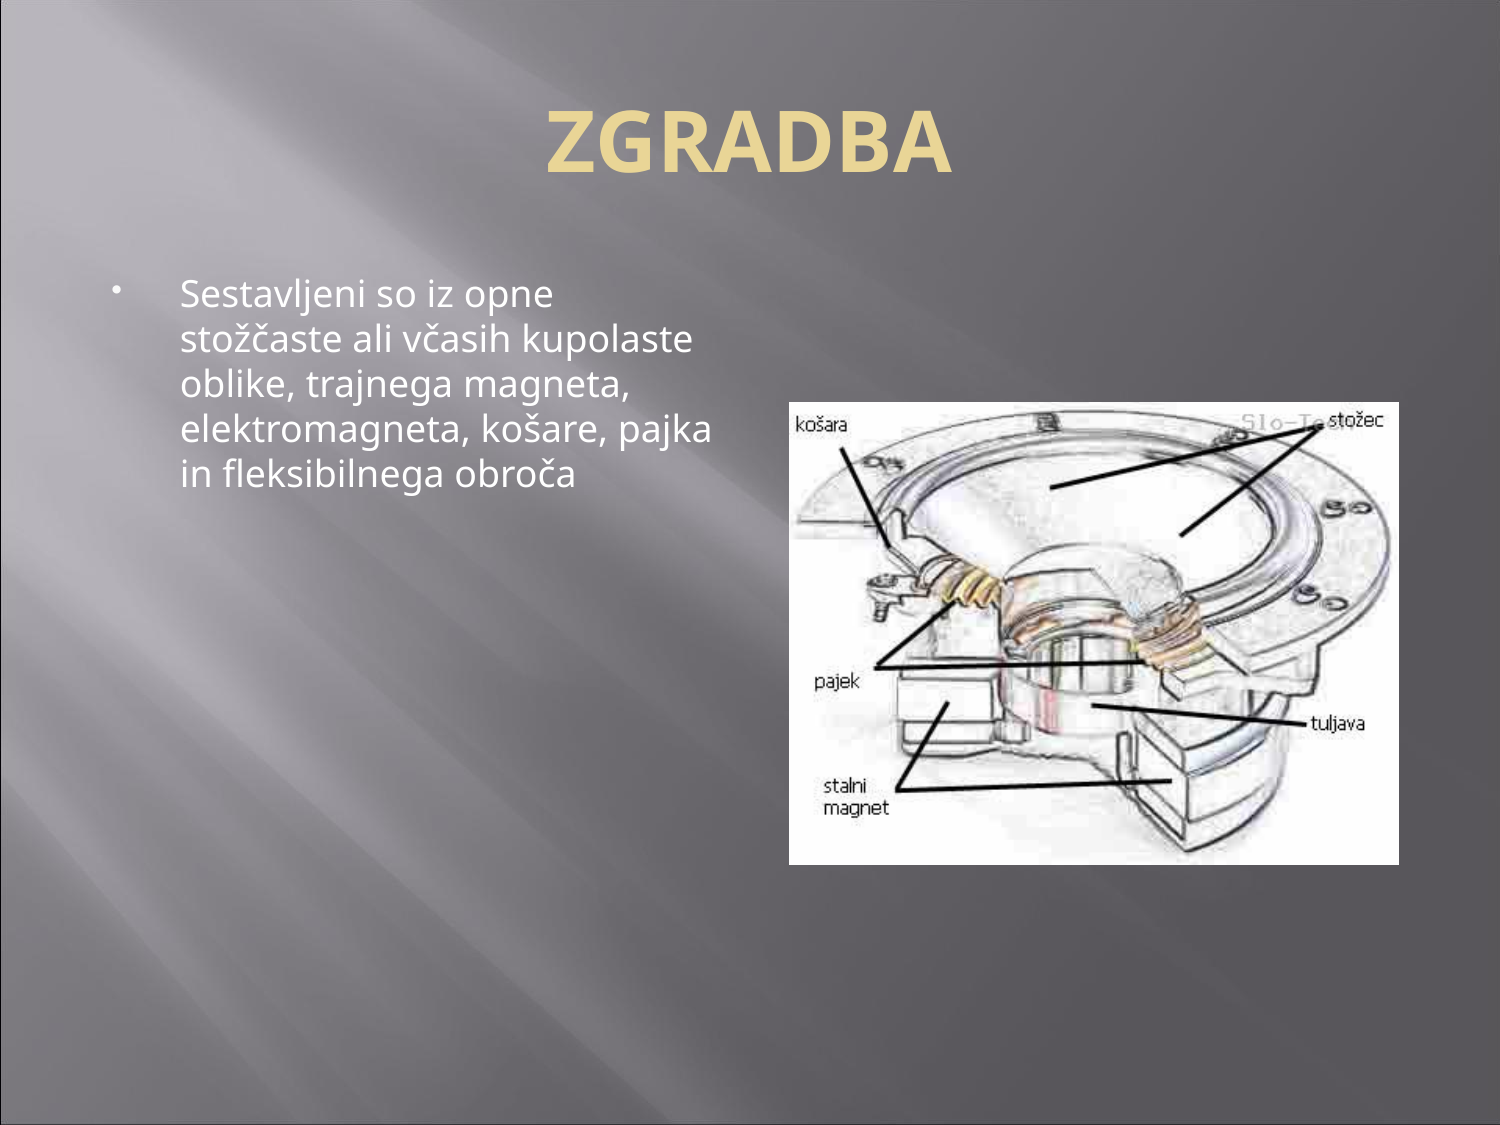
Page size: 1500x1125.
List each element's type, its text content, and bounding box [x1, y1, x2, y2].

list Sestavljeni so iz opne stožčaste ali včasih kupolaste oblike, trajnega magneta, elektromagneta, košare, pajka in fleksibilnega obroča [75, 262, 738, 1005]
picture [0, 0, 1500, 1125]
title ZGRADBA [75, 45, 1425, 233]
